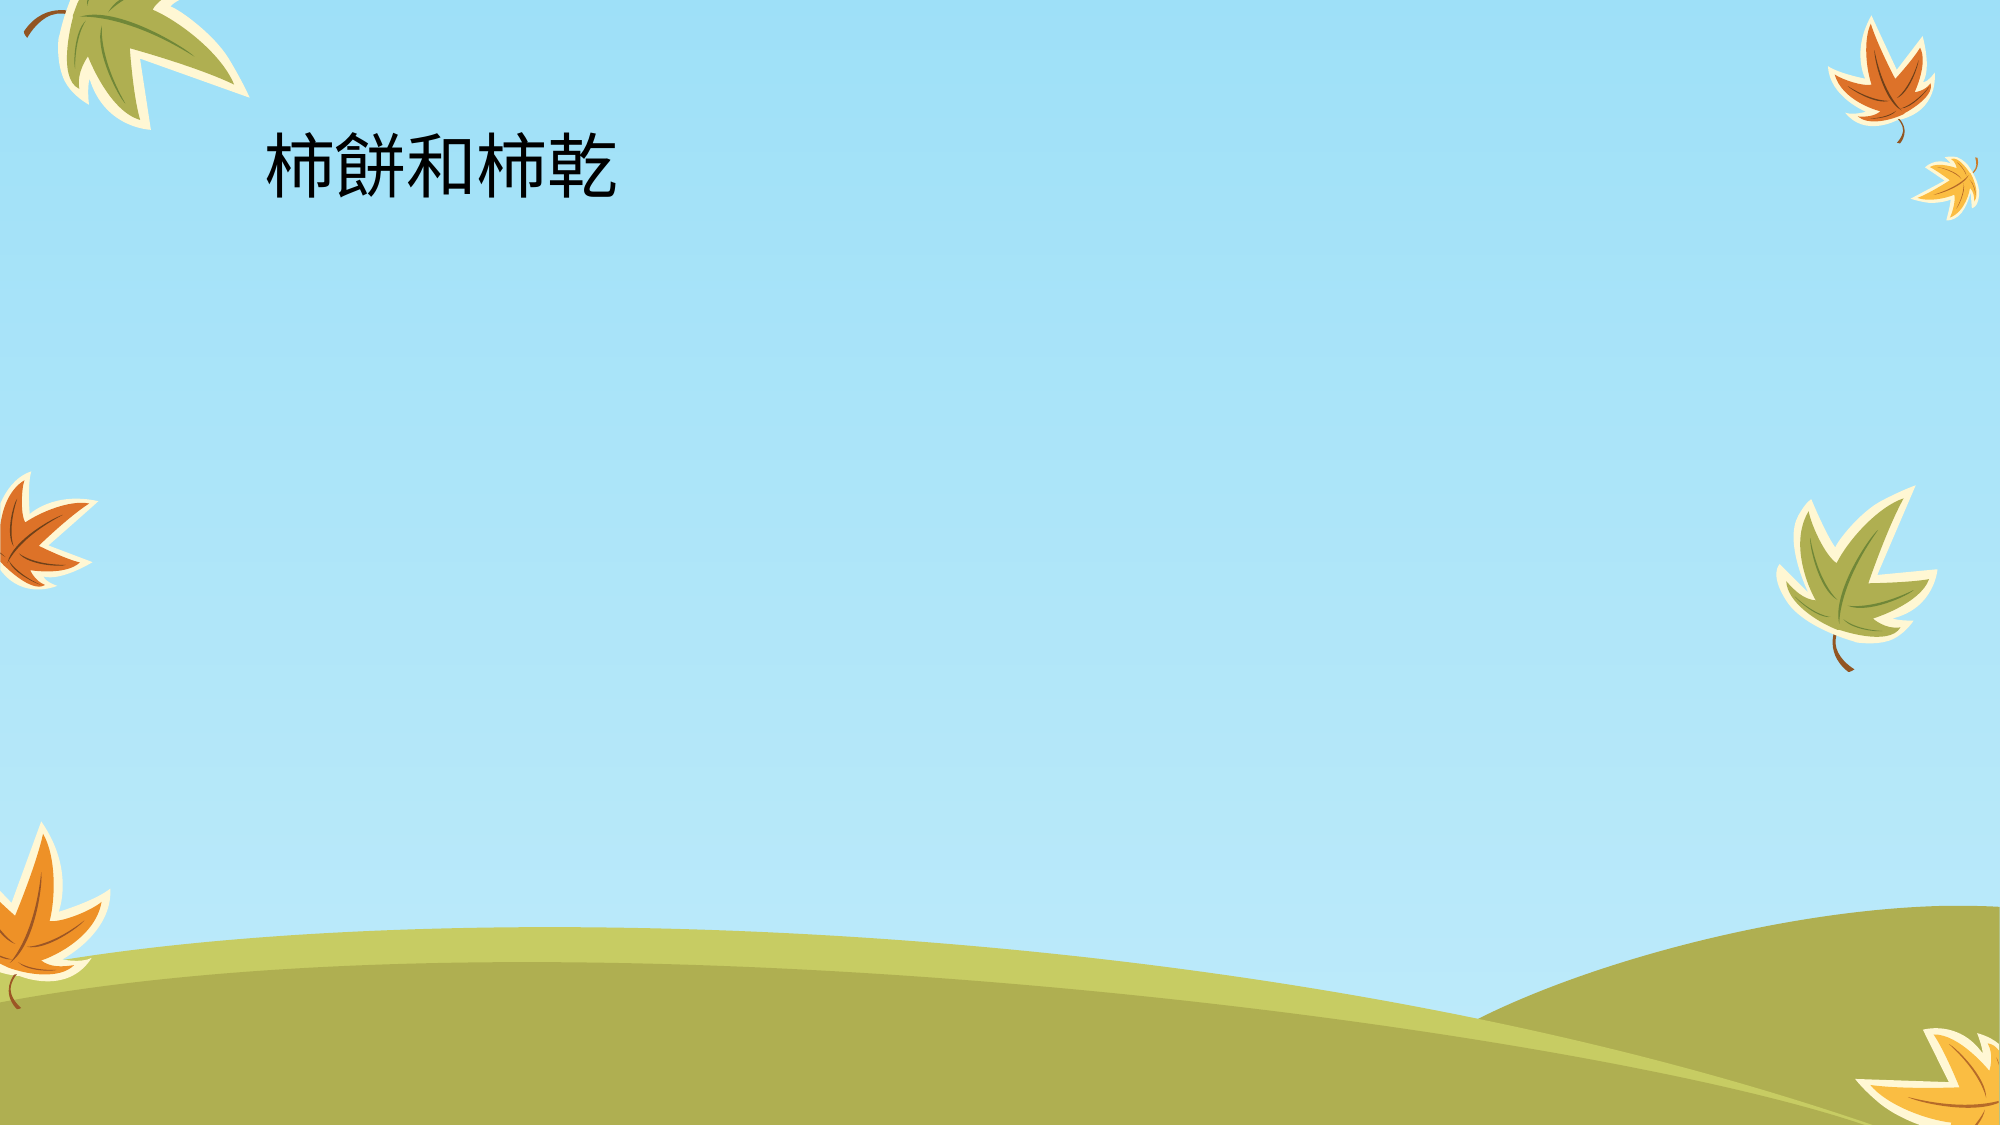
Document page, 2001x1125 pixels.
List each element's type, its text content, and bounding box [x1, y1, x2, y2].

title 柿餅和柿乾 [249, 12, 1749, 216]
